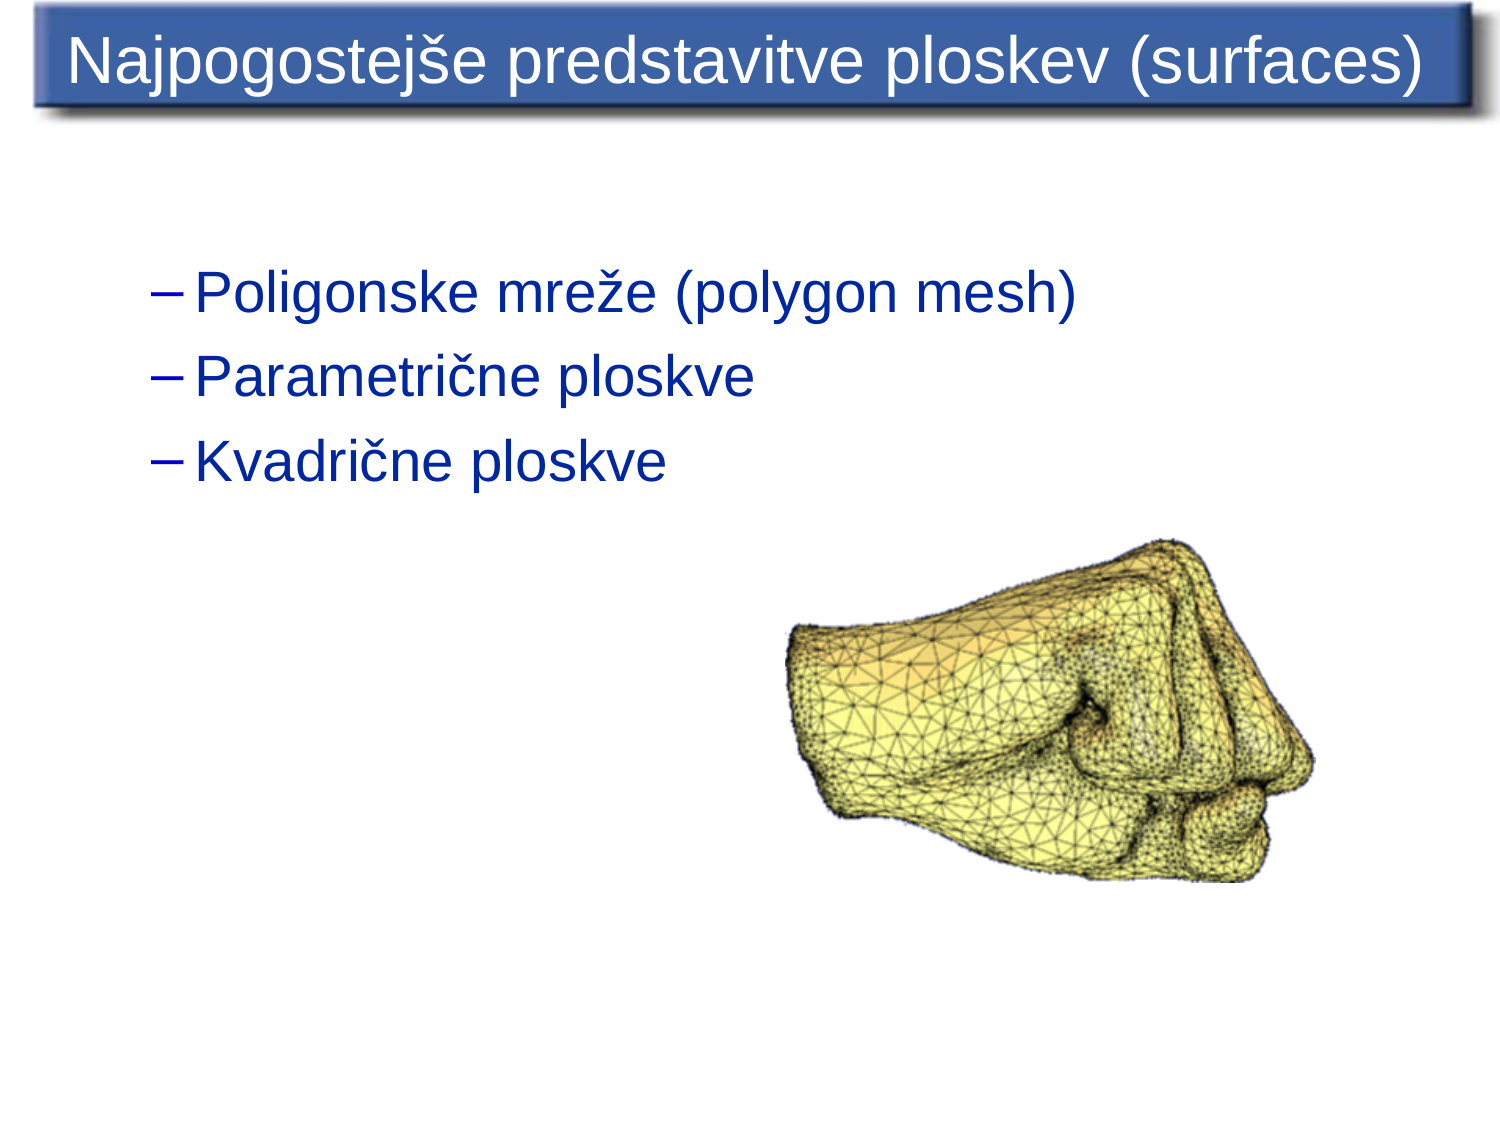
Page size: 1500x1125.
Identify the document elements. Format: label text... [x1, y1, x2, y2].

picture [785, 538, 1316, 883]
picture [32, 0, 1500, 127]
title Najpogostejše predstavitve ploskev (surfaces) [0, 0, 1493, 114]
list Poligonske mreže (polygon mesh) Parametrične ploskve Kvadrične ploskve [64, 172, 1317, 1025]
